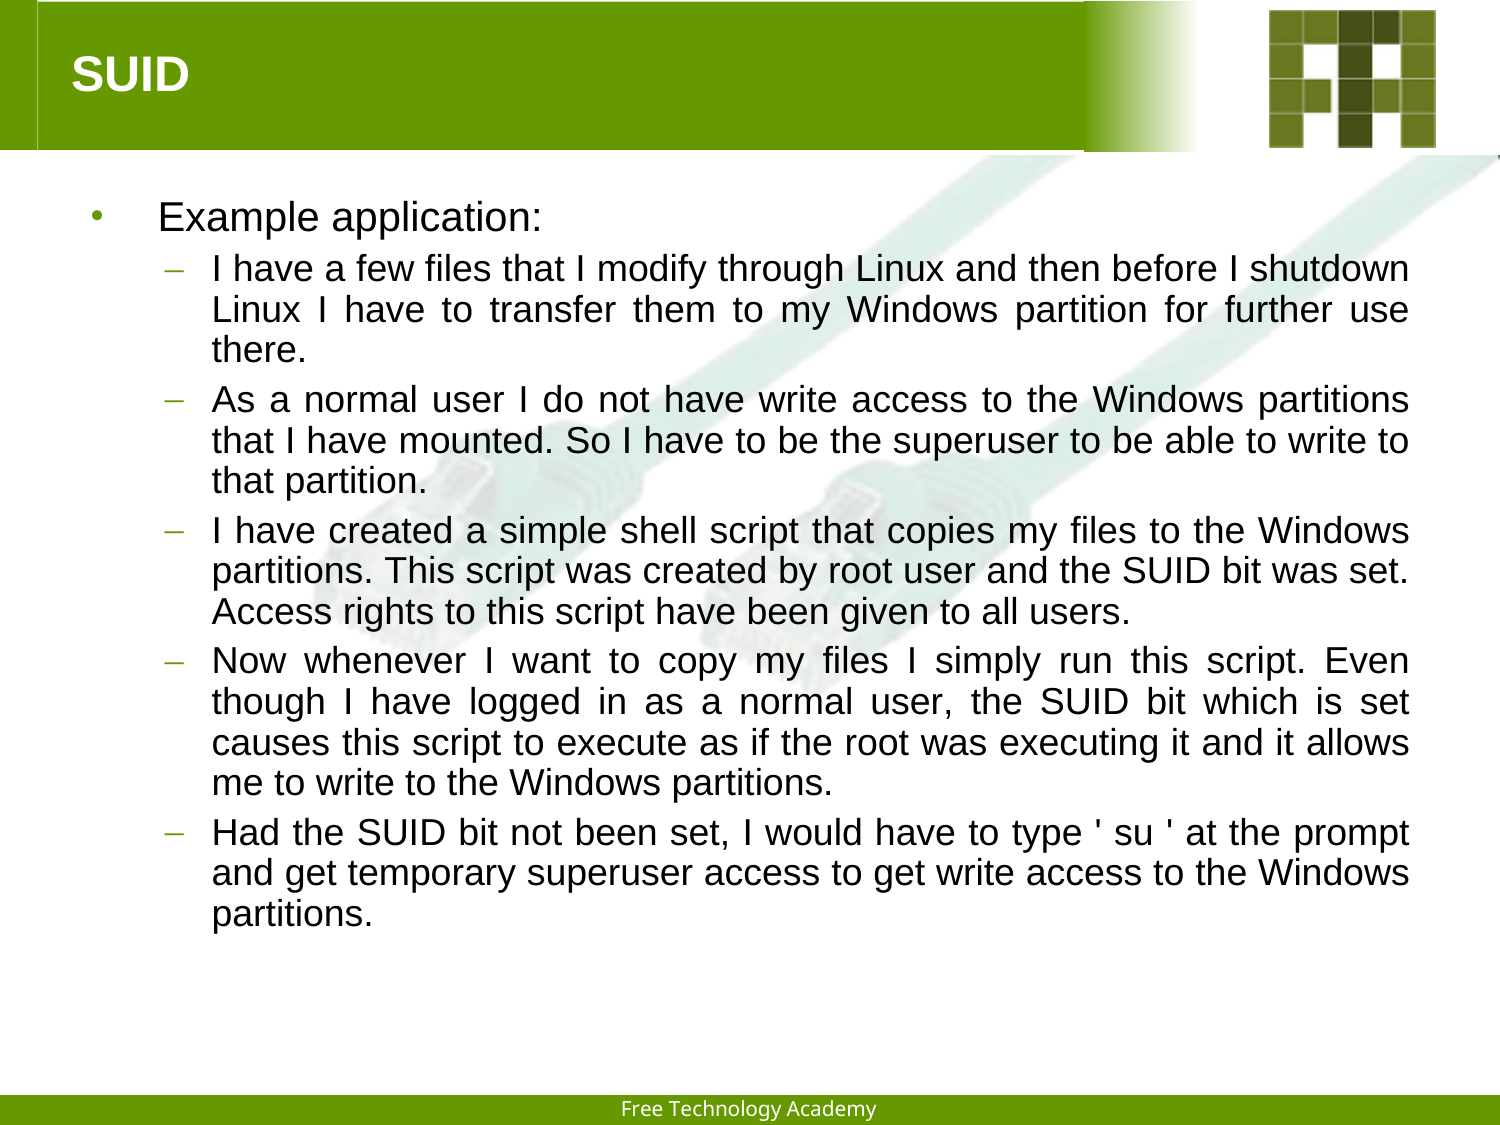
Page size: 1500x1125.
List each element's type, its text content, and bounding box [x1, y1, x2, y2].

list Example application: I have a few files that I modify through Linux and then before I shutdown Linux I have to transfer them to my Windows partition for further use there. As a normal user I do not have write access to the Windows partitions that I have mounted. So I have to be the superuser to be able to write to that partition. I have created a simple shell script that copies my files to the Windows partitions. This script was created by root user and the SUID bit was set. Access rights to this script have been given to all users. Now whenever I want to copy my files I simply run this script. Even though I have logged in as a normal user, the SUID bit which is set causes this script to execute as if the root was executing it and it allows me to write to the Windows partitions. Had the SUID bit not been set, I would have to type ' su ' at the prompt and get temporary superuser access to get write access to the Windows partitions. [75, 187, 1426, 1052]
picture [1269, 10, 1436, 148]
title SUID [56, 1, 1107, 152]
